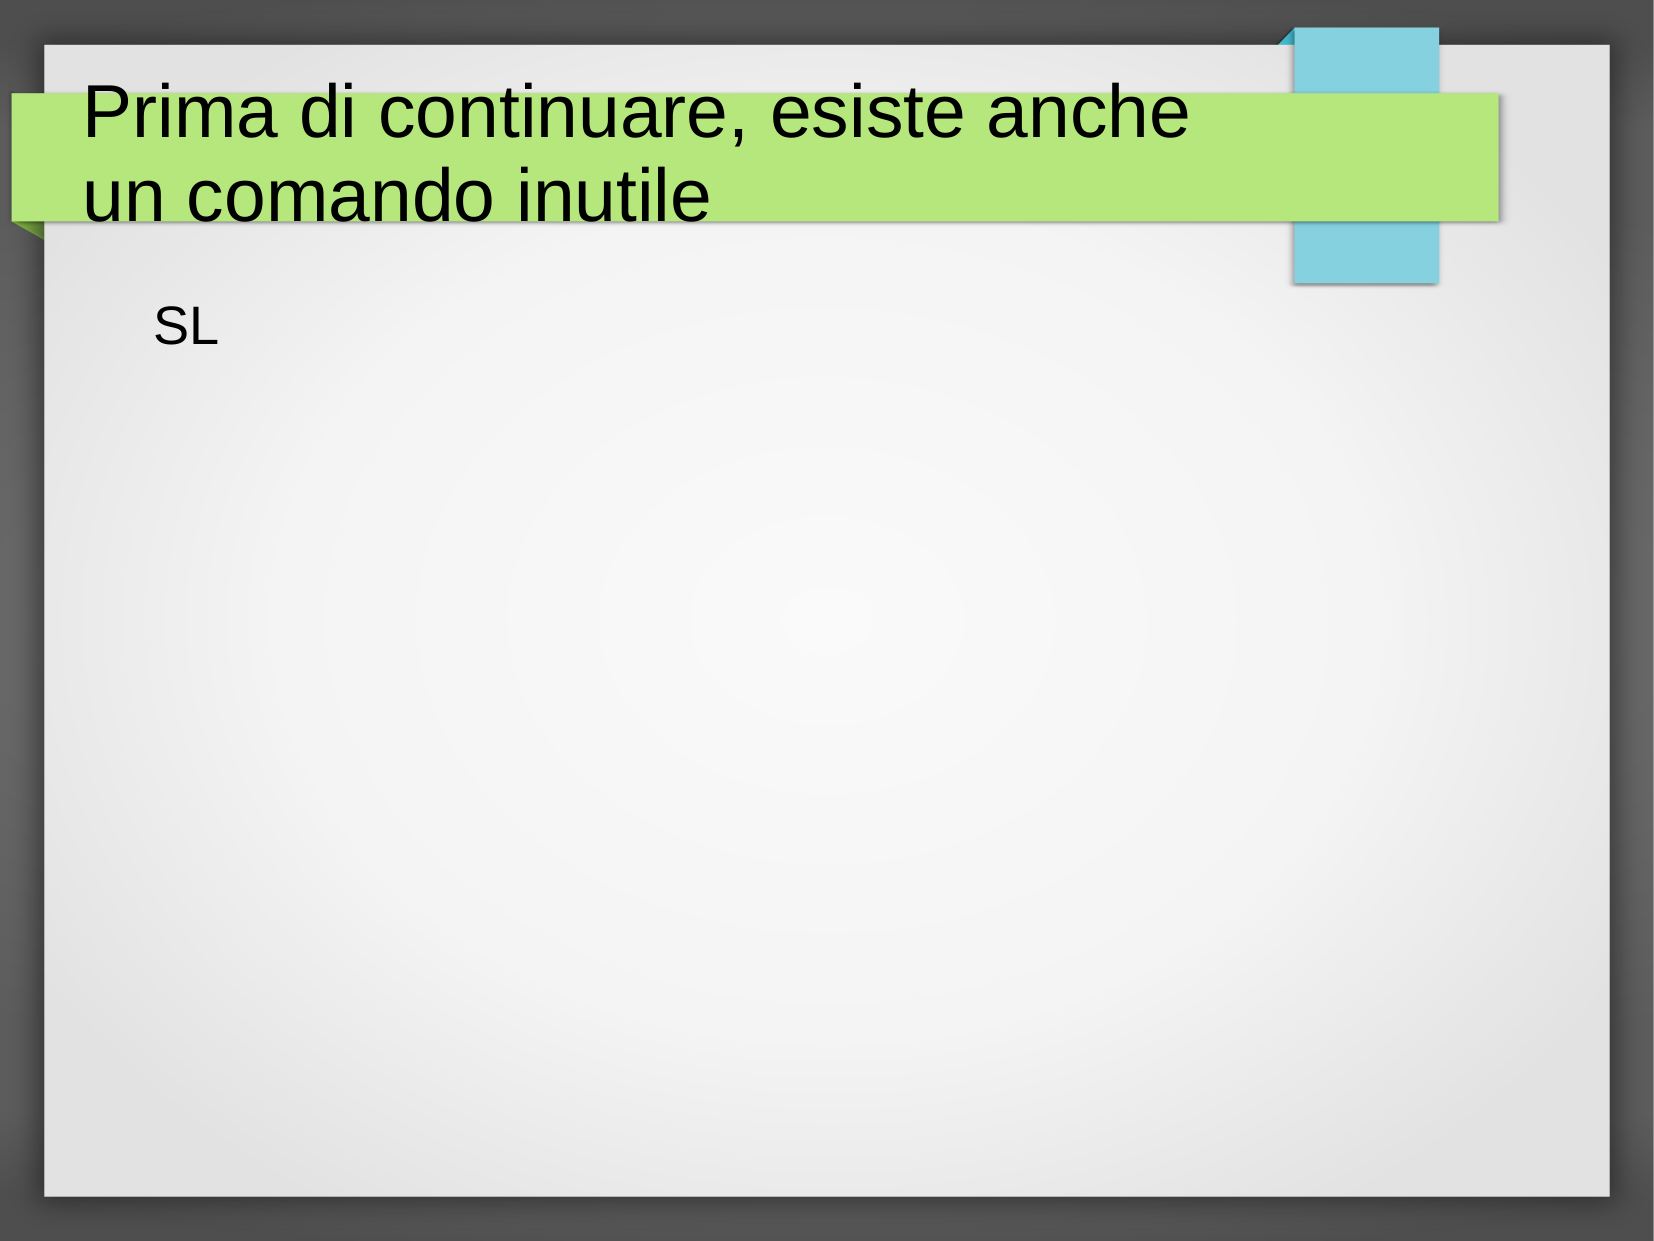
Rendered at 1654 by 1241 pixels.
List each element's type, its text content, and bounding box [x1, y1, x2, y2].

title Prima di continuare, esiste anche un comando inutile [82, 69, 1264, 238]
list SL [82, 295, 1571, 1015]
picture [0, 0, 1654, 1241]
